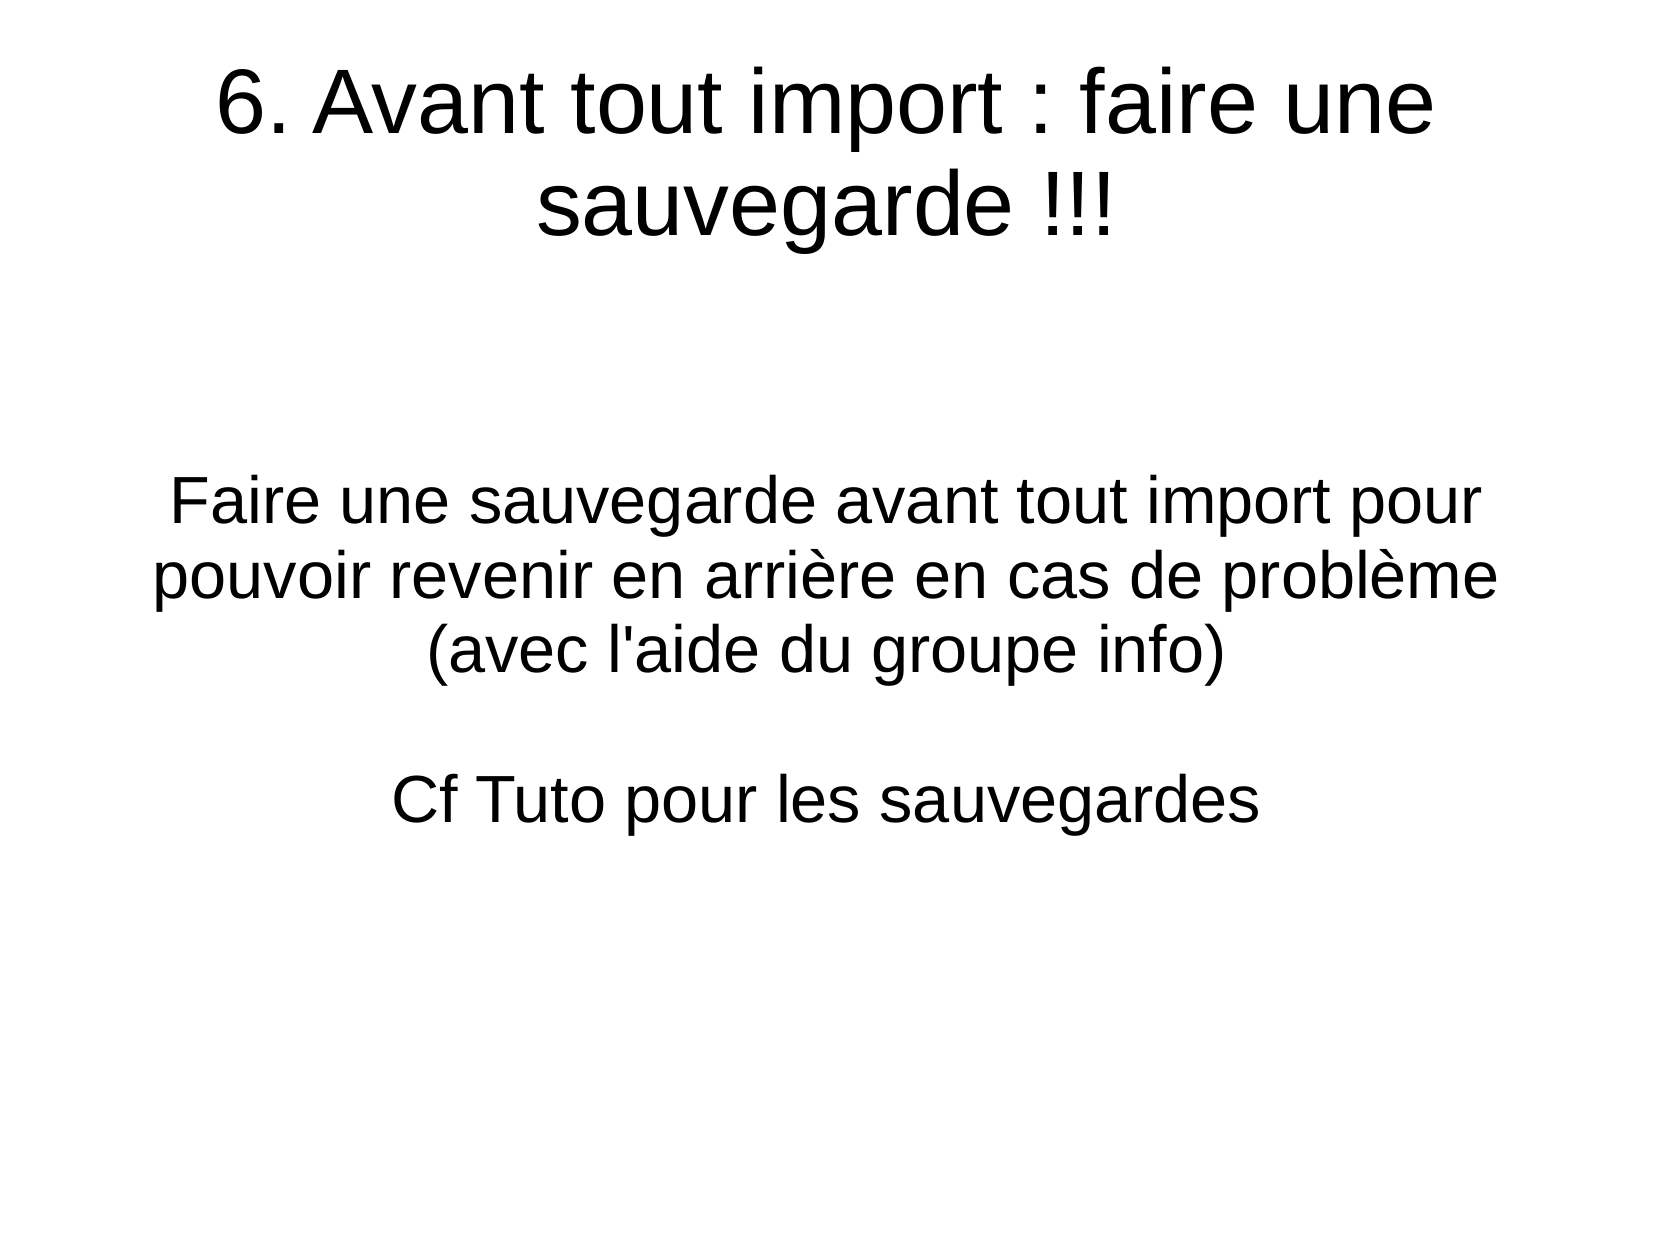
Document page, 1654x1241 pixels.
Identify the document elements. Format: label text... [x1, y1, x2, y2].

subtitle Faire une sauvegarde avant tout import pour pouvoir revenir en arrière en cas de problème (avec l'aide du groupe info) Cf Tuto pour les sauvegardes [82, 290, 1571, 1010]
title 6. Avant tout import : faire une sauvegarde !!! [82, 49, 1571, 257]
